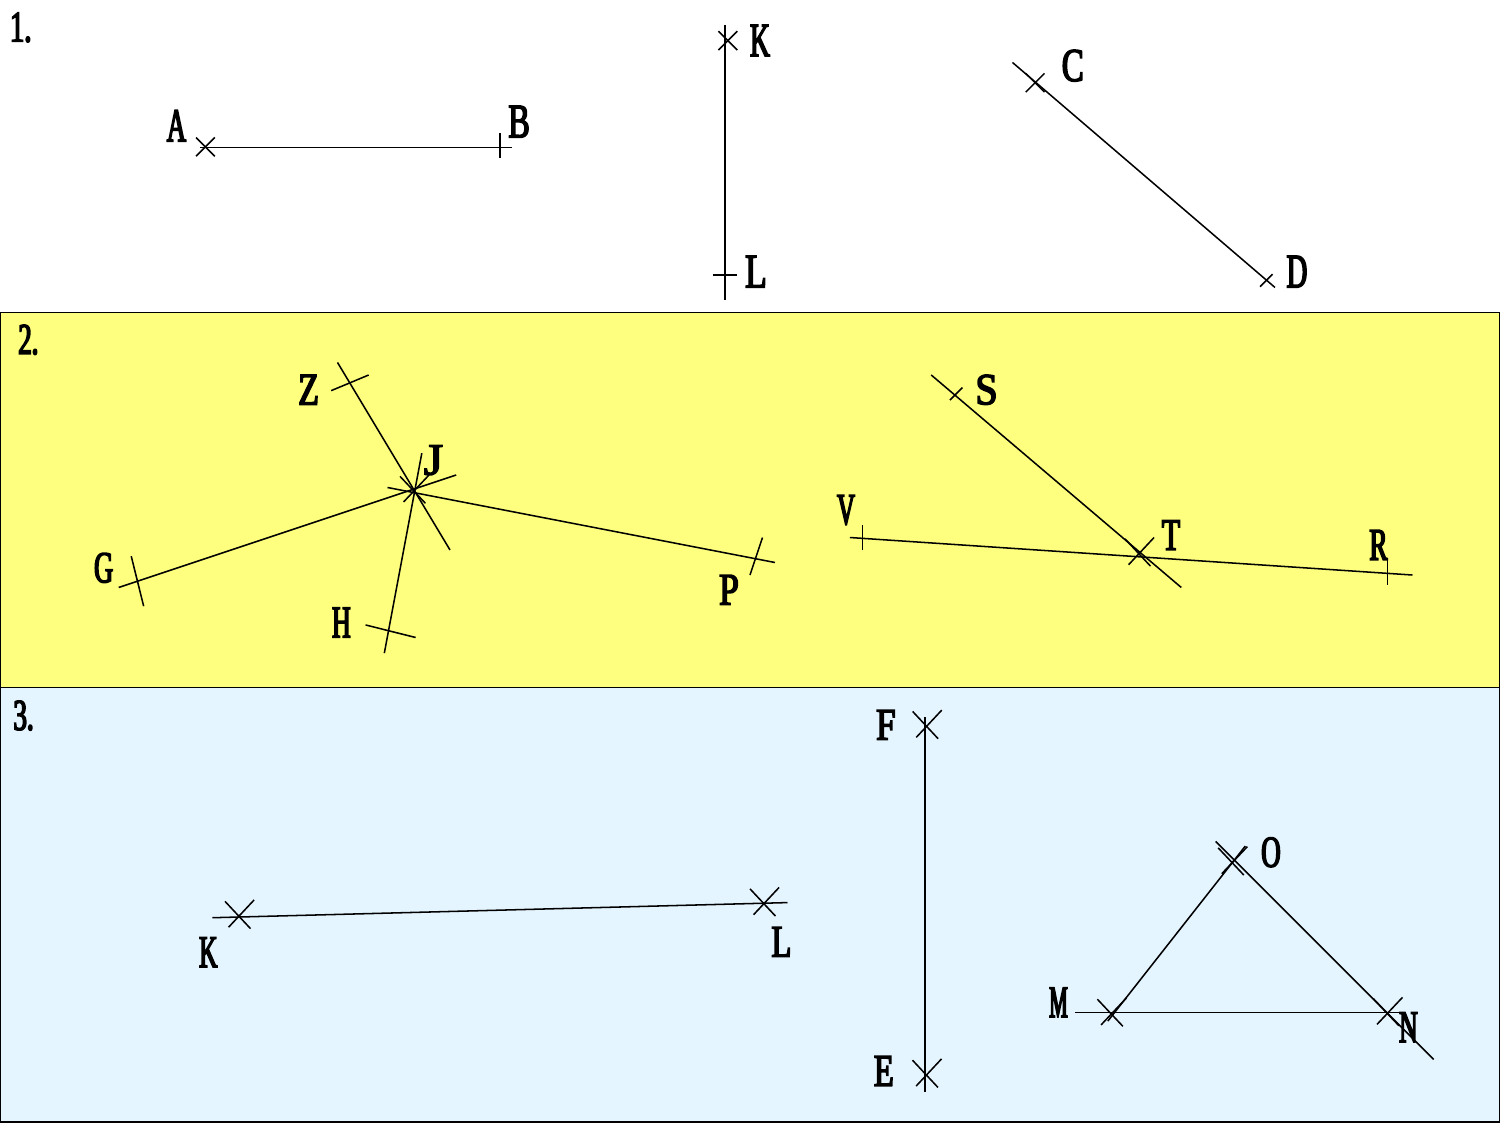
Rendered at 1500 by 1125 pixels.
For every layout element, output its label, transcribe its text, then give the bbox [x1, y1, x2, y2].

text_box L [772, 927, 790, 957]
text_box S [978, 374, 996, 405]
text_box V [837, 495, 855, 525]
text_box O [1262, 837, 1280, 868]
text_box K [199, 937, 218, 968]
text_box E [874, 1056, 893, 1086]
text_box M [1049, 987, 1068, 1018]
text_box J [424, 445, 443, 475]
text_box P [720, 575, 738, 605]
text_box T [1162, 520, 1180, 550]
text_box N [1399, 1012, 1418, 1038]
text_box F [877, 710, 895, 740]
text_box K [750, 24, 770, 57]
text_box 1. [12, 12, 23, 42]
text_box C [1063, 49, 1082, 82]
text_box 2. [19, 324, 31, 354]
text_box G [95, 553, 113, 583]
text_box N [1399, 1030, 1406, 1043]
text_box D [1287, 255, 1307, 288]
text_box R [1370, 530, 1388, 560]
text_box A [167, 110, 186, 142]
text_box [0, 312, 1500, 1122]
text_box L [746, 255, 765, 288]
text_box Z [299, 374, 318, 405]
text_box 3. [14, 700, 26, 731]
text_box B [509, 105, 529, 138]
text_box H [332, 607, 350, 638]
